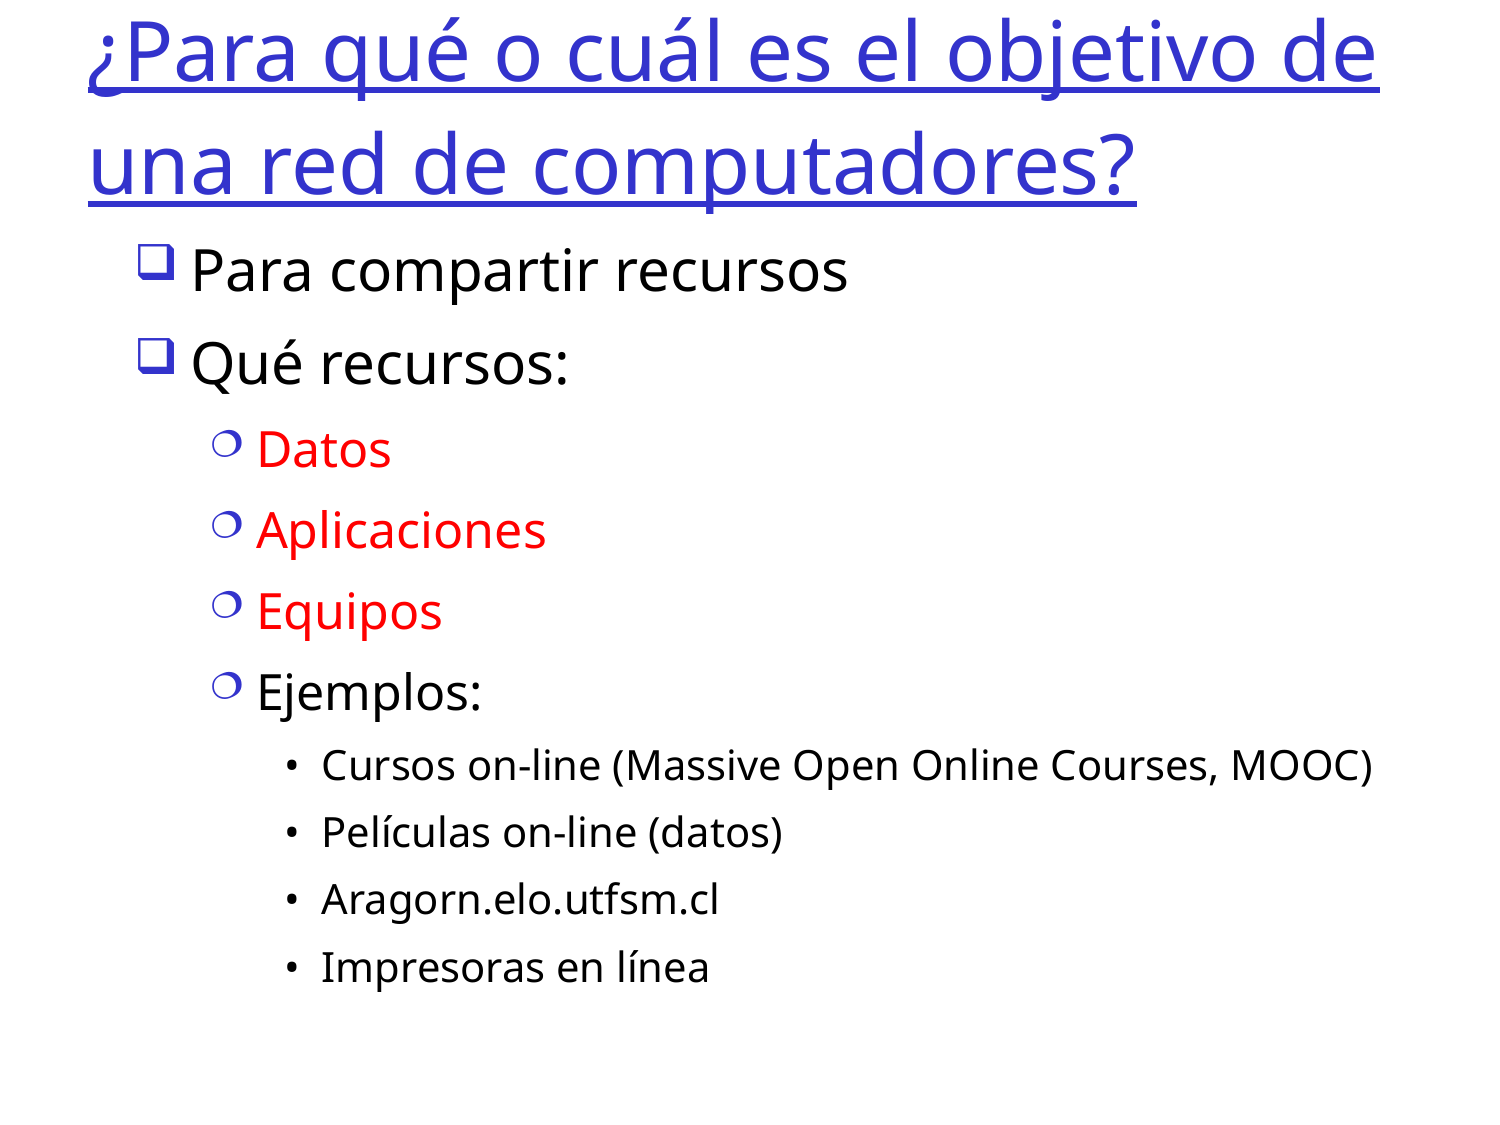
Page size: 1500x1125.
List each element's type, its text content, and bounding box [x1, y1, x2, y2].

list Para compartir recursos Qué recursos: Datos Aplicaciones Equipos Ejemplos: Cursos on-line (Massive Open Online Courses, MOOC) Películas on-line (datos) Aragorn.elo.utfsm.cl Impresoras en línea [134, 229, 1500, 898]
title ¿Para qué o cuál es el objetivo de una red de computadores? [87, 8, 1463, 203]
